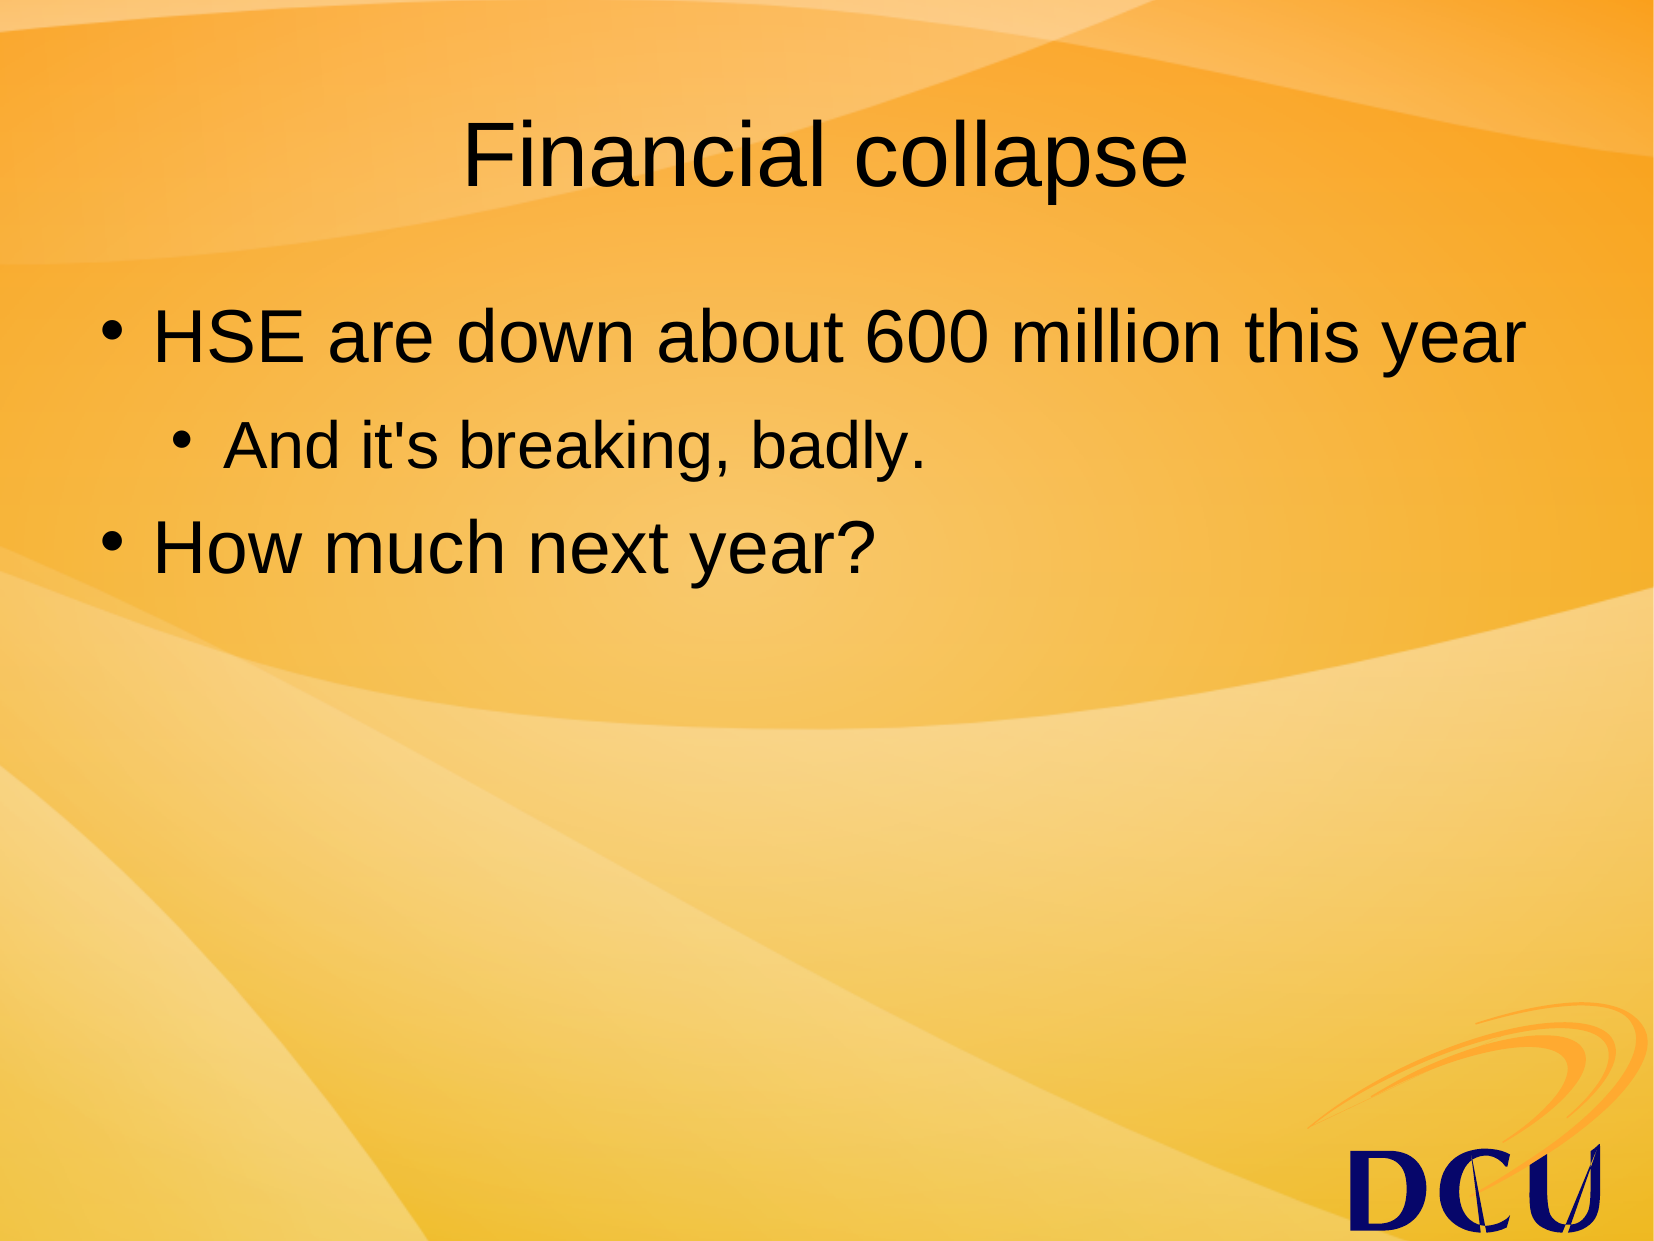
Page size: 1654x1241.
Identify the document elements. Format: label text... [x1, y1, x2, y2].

list HSE are down about 600 million this year And it's breaking, badly. How much next year? [82, 290, 1571, 1094]
picture [0, 0, 1654, 1241]
title Financial collapse [82, 56, 1571, 249]
